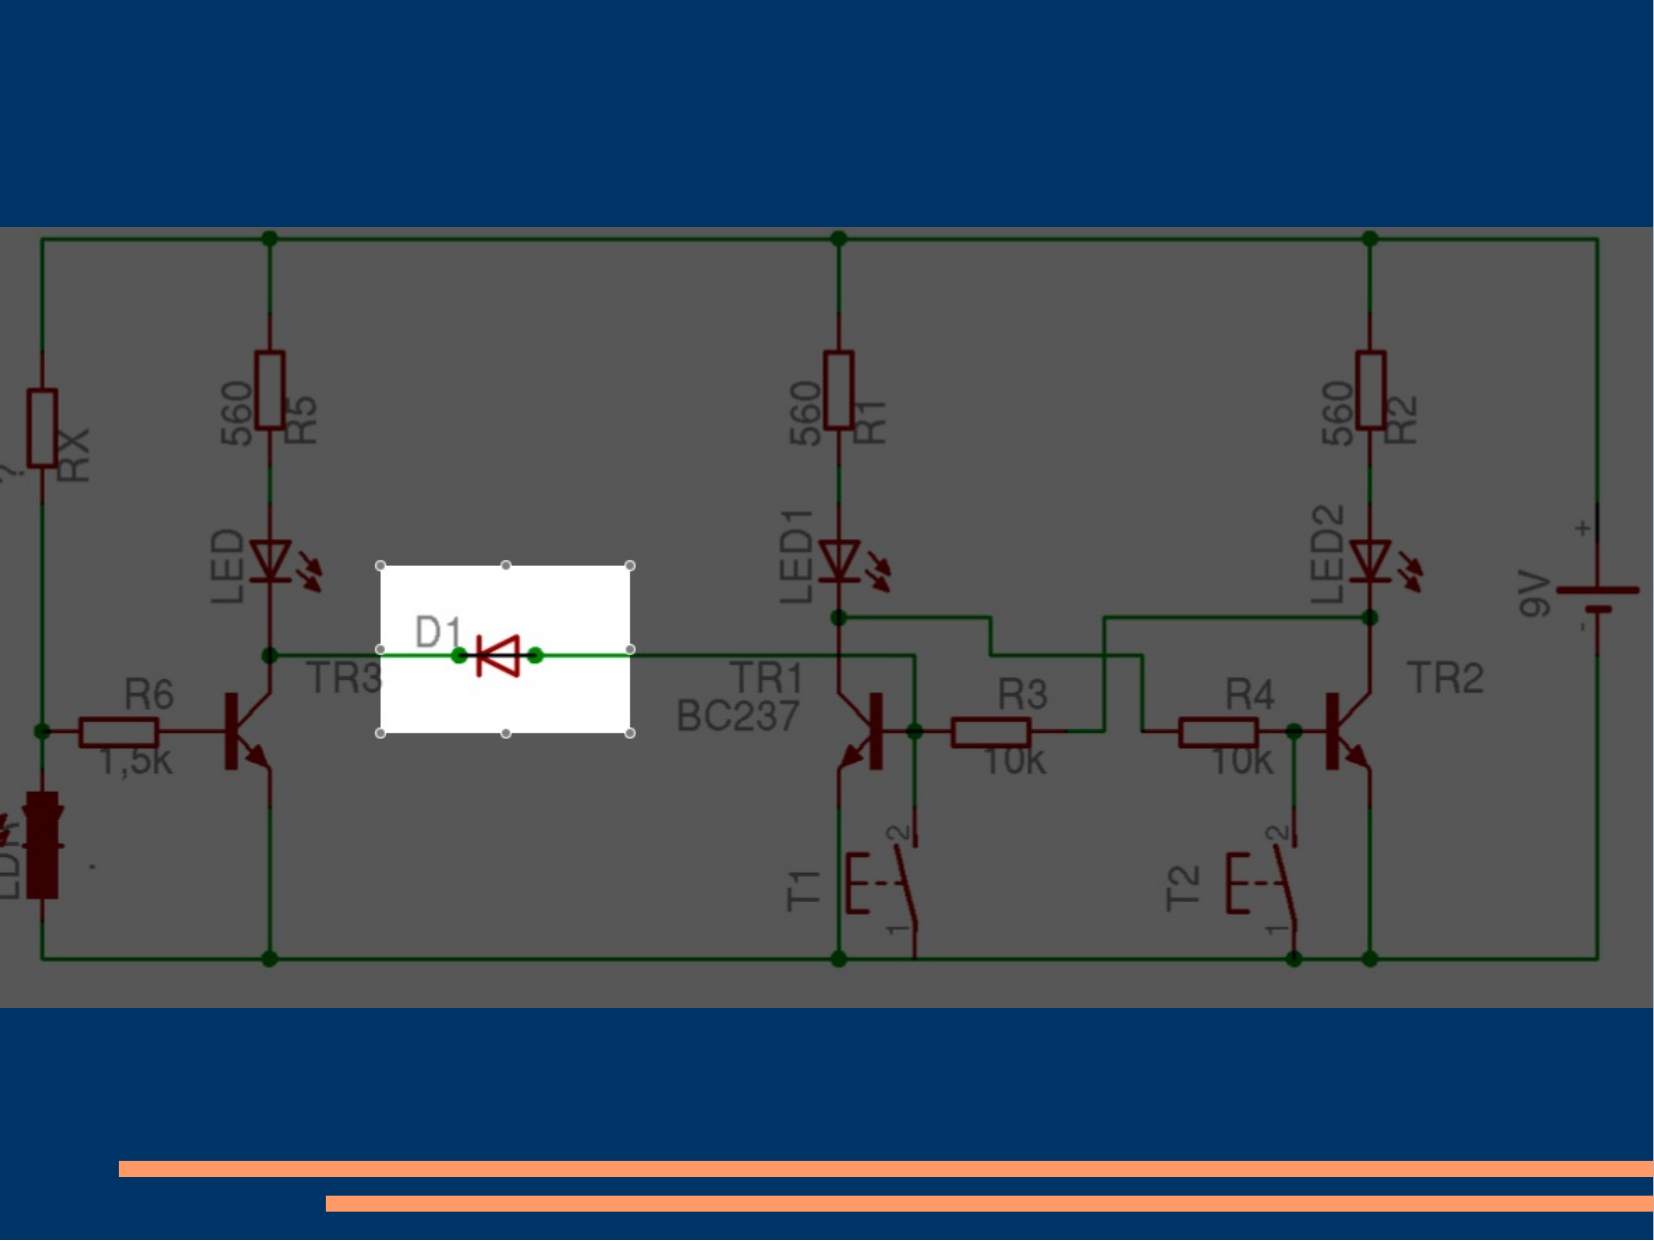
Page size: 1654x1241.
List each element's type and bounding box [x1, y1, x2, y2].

picture [0, 227, 1653, 1008]
